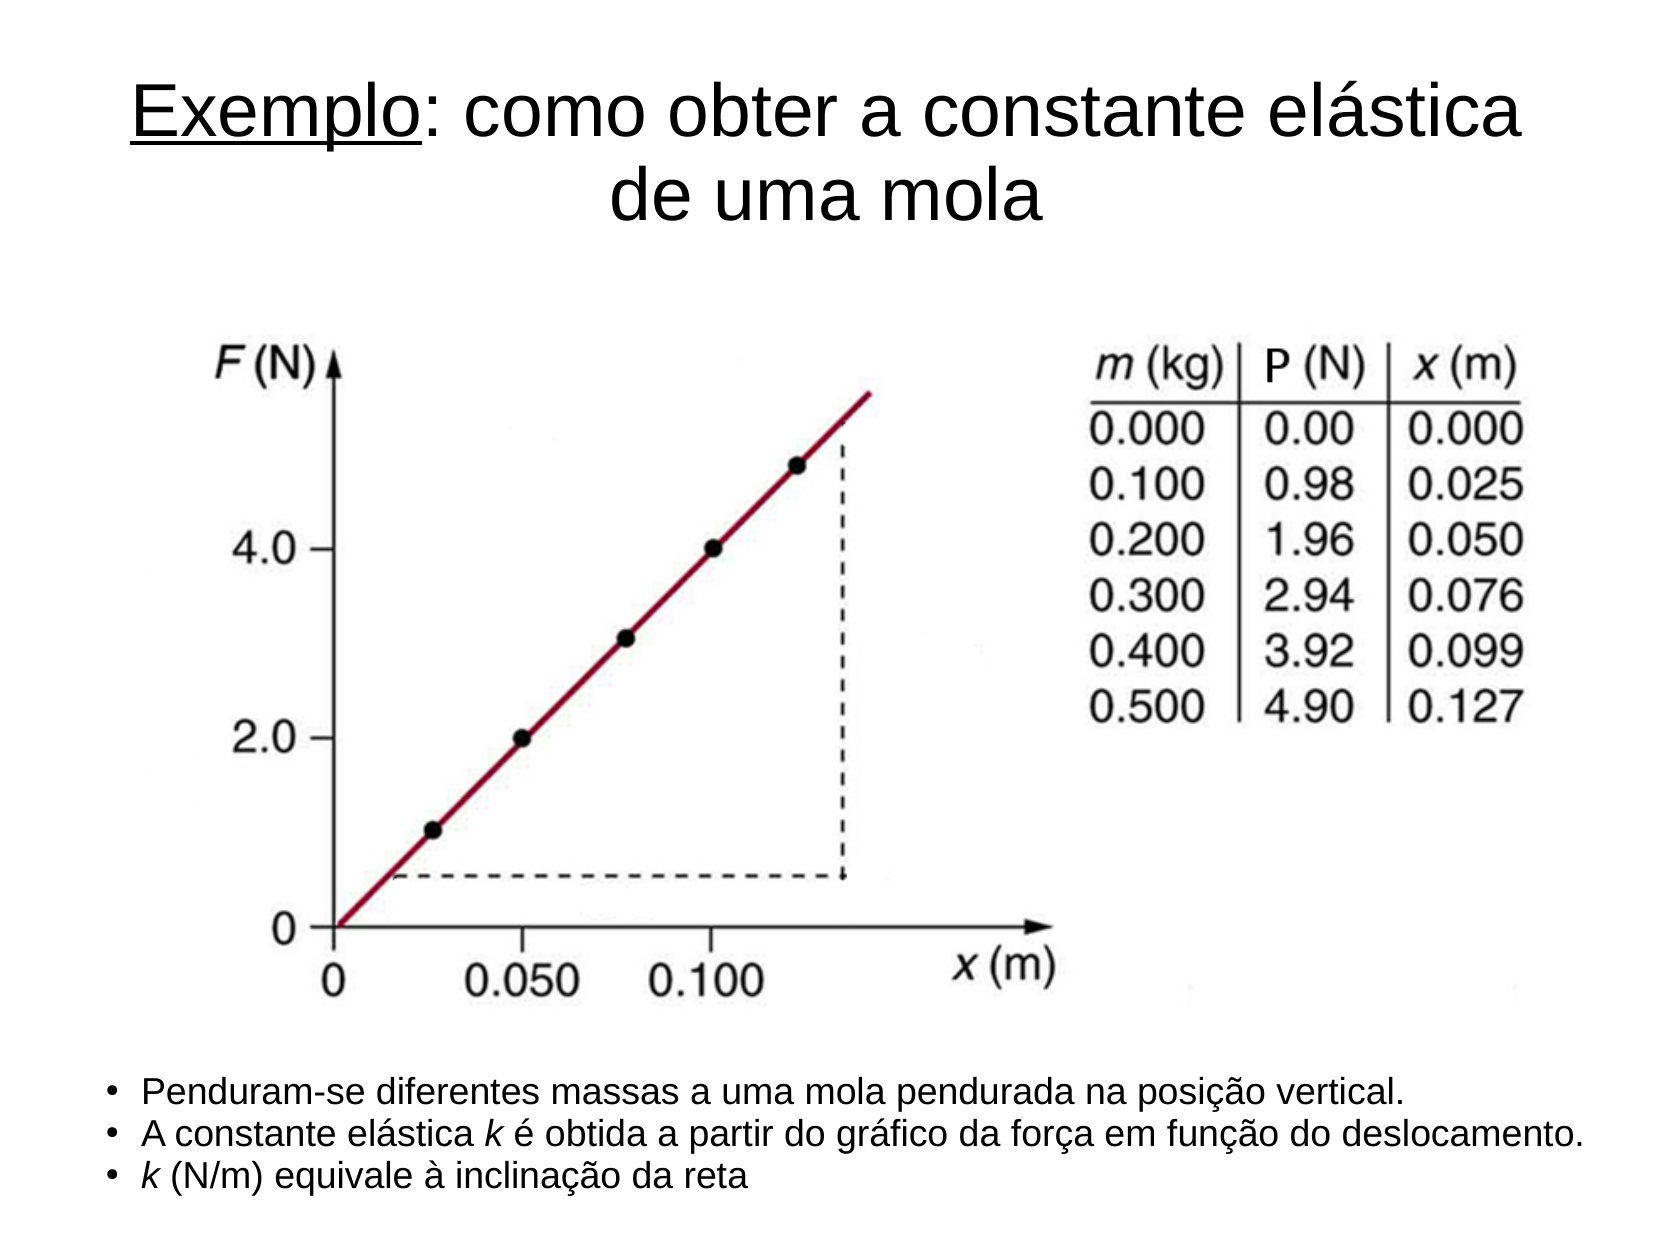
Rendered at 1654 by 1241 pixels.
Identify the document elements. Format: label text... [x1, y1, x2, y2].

picture [119, 290, 1535, 1010]
title Exemplo: como obter a constante elástica de uma mola [82, 49, 1571, 257]
text_box Penduram-se diferentes massas a uma mola pendurada na posição vertical. A constante elástica k é obtida a partir do gráfico da força em função do deslocamento. k (N/m) equivale à inclinação da reta [90, 1063, 1600, 1205]
